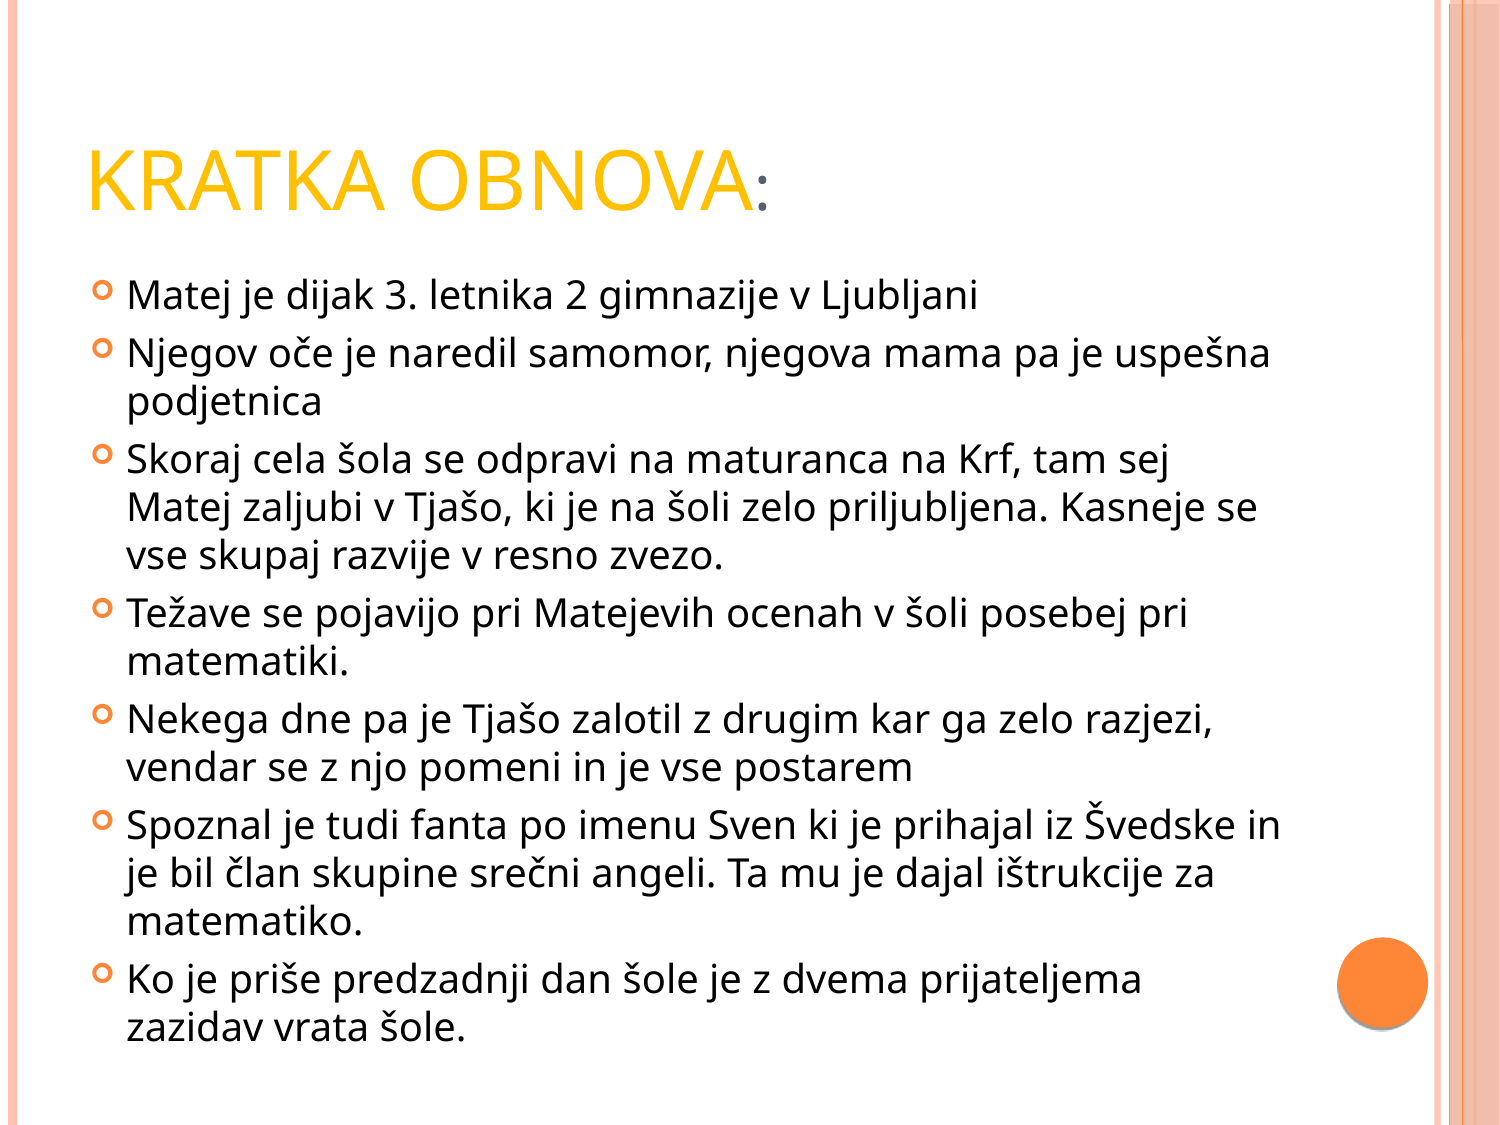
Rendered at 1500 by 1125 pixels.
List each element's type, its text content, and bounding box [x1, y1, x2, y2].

list Matej je dijak 3. letnika 2 gimnazije v Ljubljani Njegov oče je naredil samomor, njegova mama pa je uspešna podjetnica Skoraj cela šola se odpravi na maturanca na Krf, tam sej Matej zaljubi v Tjašo, ki je na šoli zelo priljubljena. Kasneje se vse skupaj razvije v resno zvezo. Težave se pojavijo pri Matejevih ocenah v šoli posebej pri matematiki. Nekega dne pa je Tjašo zalotil z drugim kar ga zelo razjezi, vendar se z njo pomeni in je vse postarem Spoznal je tudi fanta po imenu Sven ki je prihajal iz Švedske in je bil član skupine srečni angeli. Ta mu je dajal ištrukcije za matematiko. Ko je priše predzadnji dan šole je z dvema prijateljema zazidav vrata šole. [75, 262, 1300, 1062]
title kratka obnova: [70, 46, 1296, 235]
